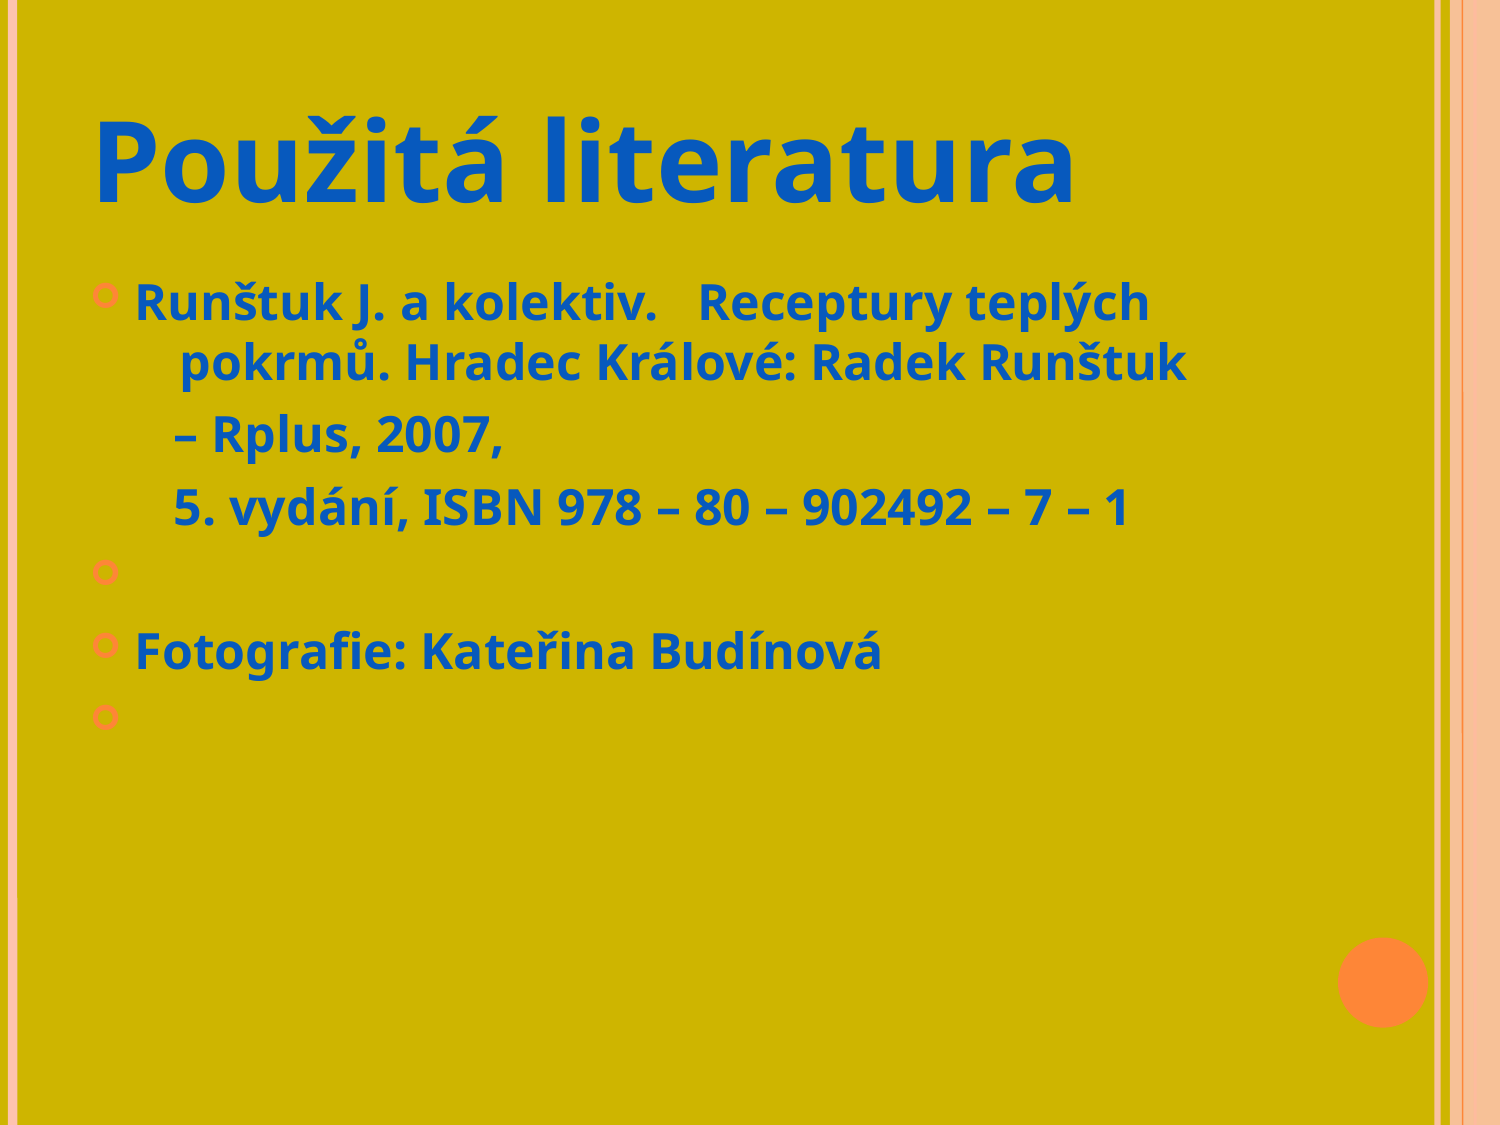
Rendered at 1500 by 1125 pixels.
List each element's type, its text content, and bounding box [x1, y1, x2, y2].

title Použitá literatura [75, 45, 1300, 233]
list Runštuk J. a kolektiv. Receptury teplých pokrmů. Hradec Králové: Radek Runštuk – Rplus, 2007, 5. vydání, ISBN 978 – 80 – 902492 – 7 – 1 Fotografie: Kateřina Budínová [75, 262, 1300, 1062]
